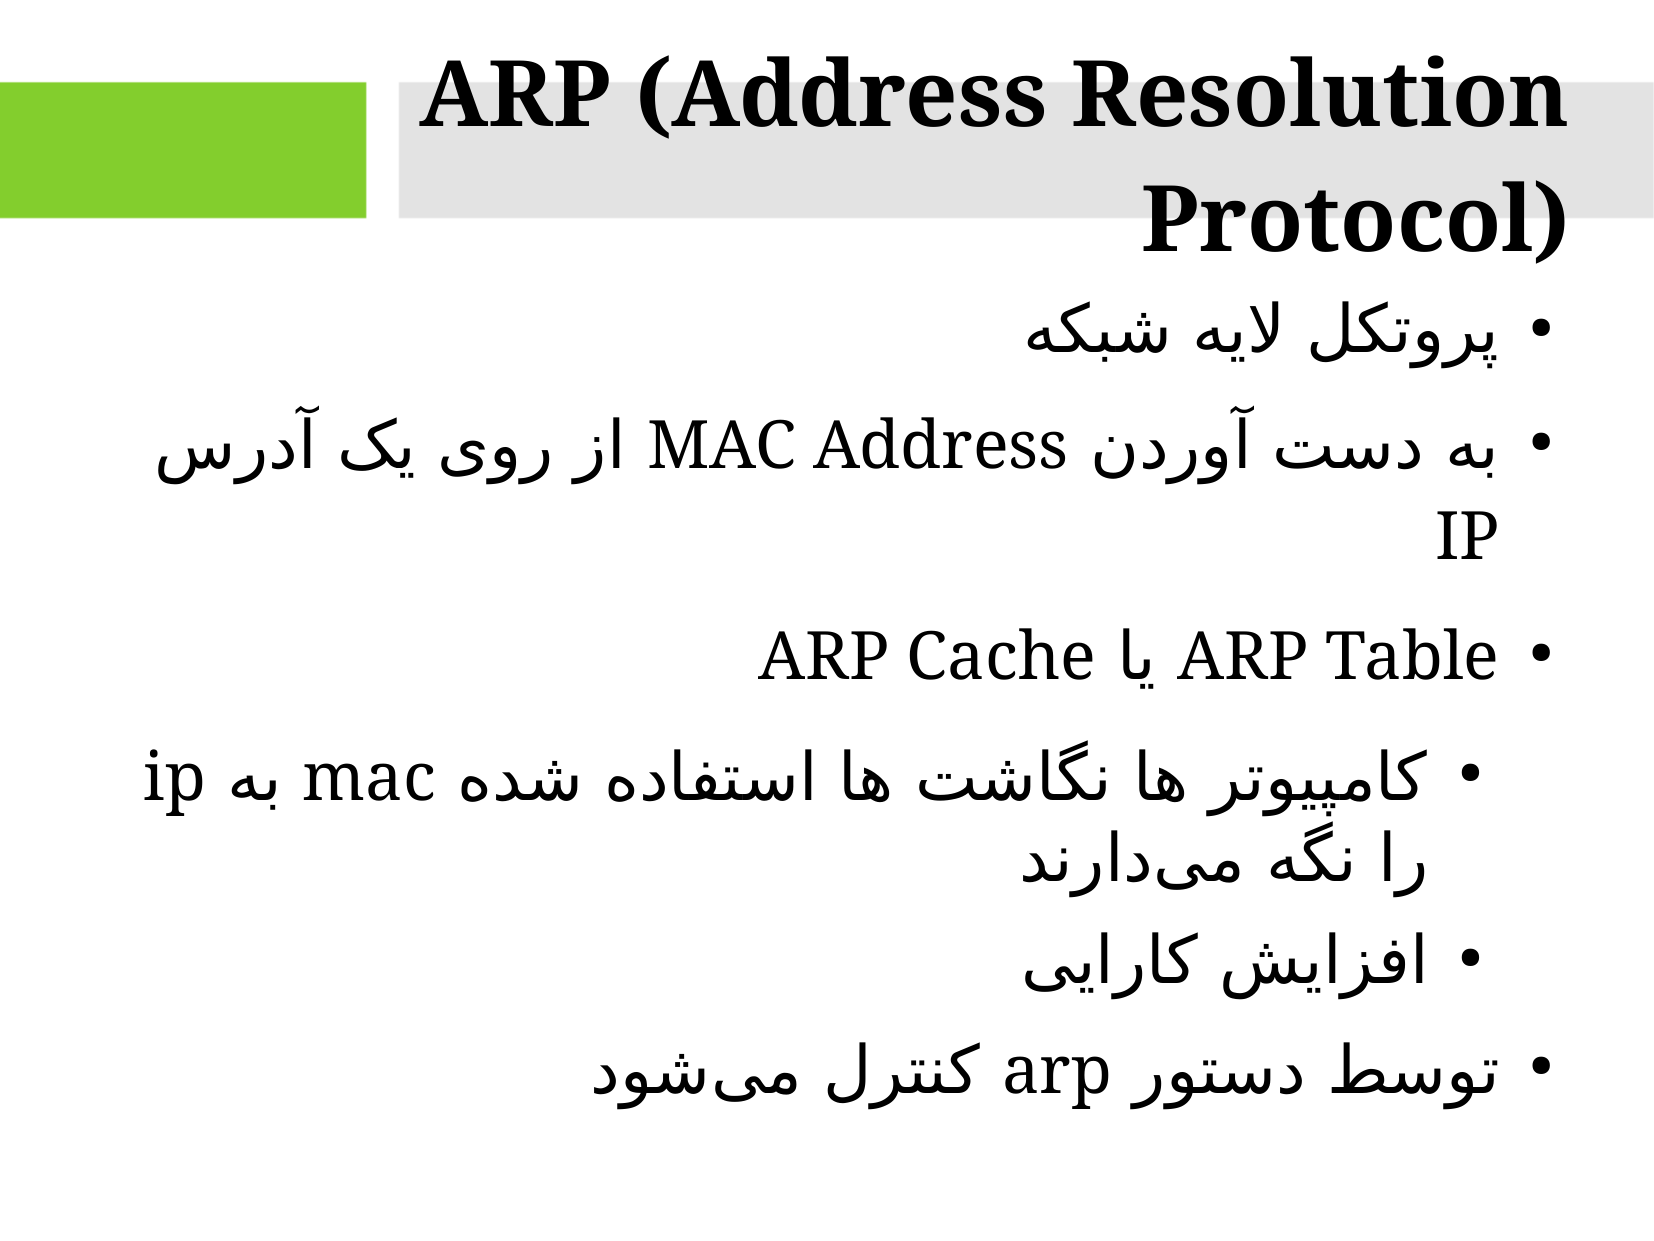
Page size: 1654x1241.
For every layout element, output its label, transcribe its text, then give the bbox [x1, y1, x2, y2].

picture [0, 0, 1654, 1241]
title ARP (Address Resolution Protocol) [82, 49, 1571, 257]
list پروتکل لایه شبکه به دست آوردن MAC Address از روی یک آدرس IP ARP Table یا ARP Cache کامپیوتر ها نگاشت ها استفاده شده mac به ip را نگه می‌دارند افزایش کارایی توسط دستور arp کنترل می‌شود [82, 290, 1571, 1182]
